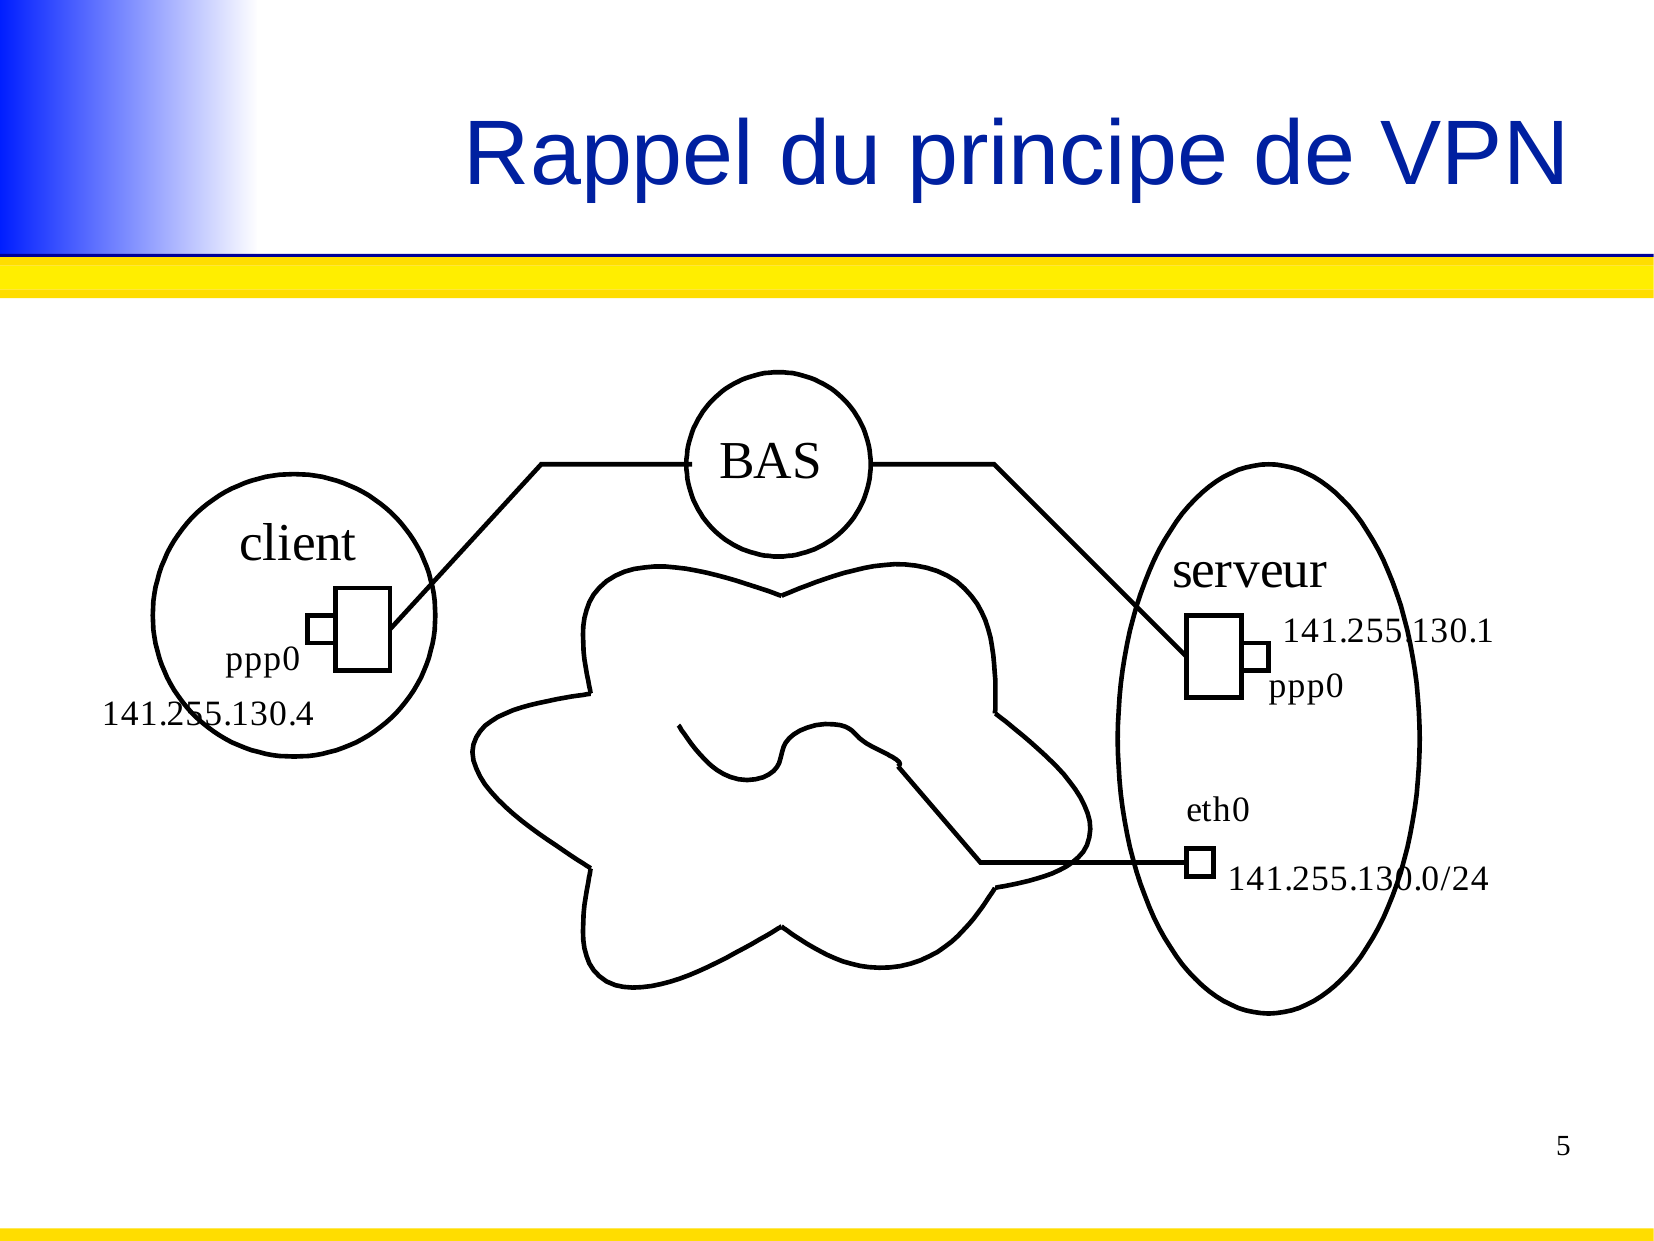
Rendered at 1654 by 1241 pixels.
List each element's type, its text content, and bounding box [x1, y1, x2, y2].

title Rappel du principe de VPN [372, 49, 1571, 257]
picture [82, 355, 1571, 1030]
